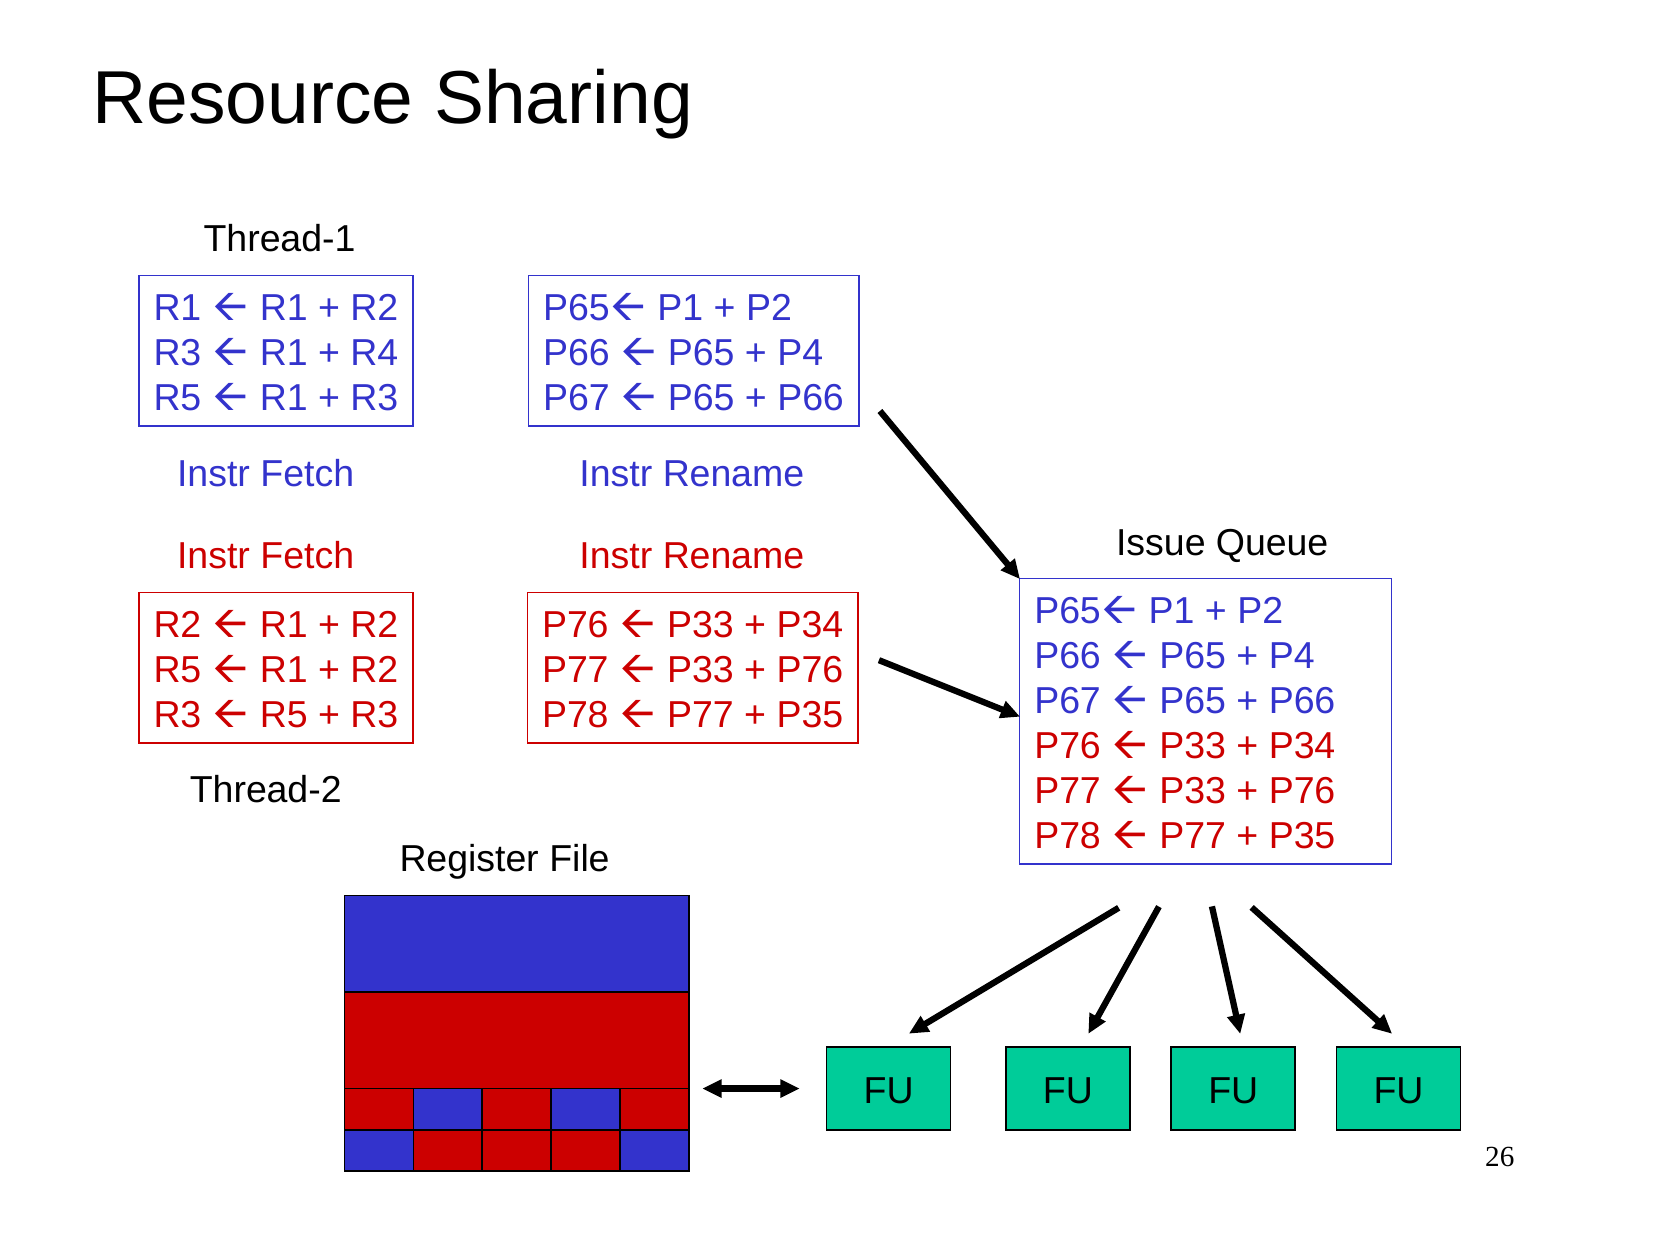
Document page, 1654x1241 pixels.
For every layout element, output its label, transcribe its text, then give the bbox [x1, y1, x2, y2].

text_box FU [1336, 1047, 1461, 1130]
text_box FU [1171, 1047, 1296, 1130]
text_box P65 P1 + P2 P66  P65 + P4 P67  P65 + P66 [528, 275, 860, 426]
text_box Thread-1 [188, 206, 371, 268]
text_box FU [826, 1047, 951, 1130]
text_box Instr Rename [564, 440, 819, 502]
text_box Issue Queue [1101, 509, 1344, 571]
text_box P76  P33 + P34 P77  P33 + P76 P78  P77 + P35 [527, 592, 859, 743]
text_box [344, 895, 689, 1172]
text_box Instr Fetch [162, 440, 370, 502]
text_box R1  R1 + R2 R3  R1 + R4 R5  R1 + R3 [138, 275, 414, 426]
text_box Resource Sharing [77, 41, 709, 147]
text_box Instr Fetch [162, 523, 370, 584]
text_box R2  R1 + R2 R5  R1 + R2 R3  R5 + R3 [138, 592, 414, 743]
text_box FU [1005, 1047, 1130, 1130]
text_box Thread-2 [175, 757, 357, 819]
text_box Instr Rename [564, 523, 819, 584]
text_box P65 P1 + P2 P66  P65 + P4 P67  P65 + P66 P76  P33 + P34 P77  P33 + P76 P78  P77 + P35 [1019, 578, 1392, 865]
text_box <number> [1184, 1129, 1530, 1213]
text_box Register File [384, 826, 625, 888]
